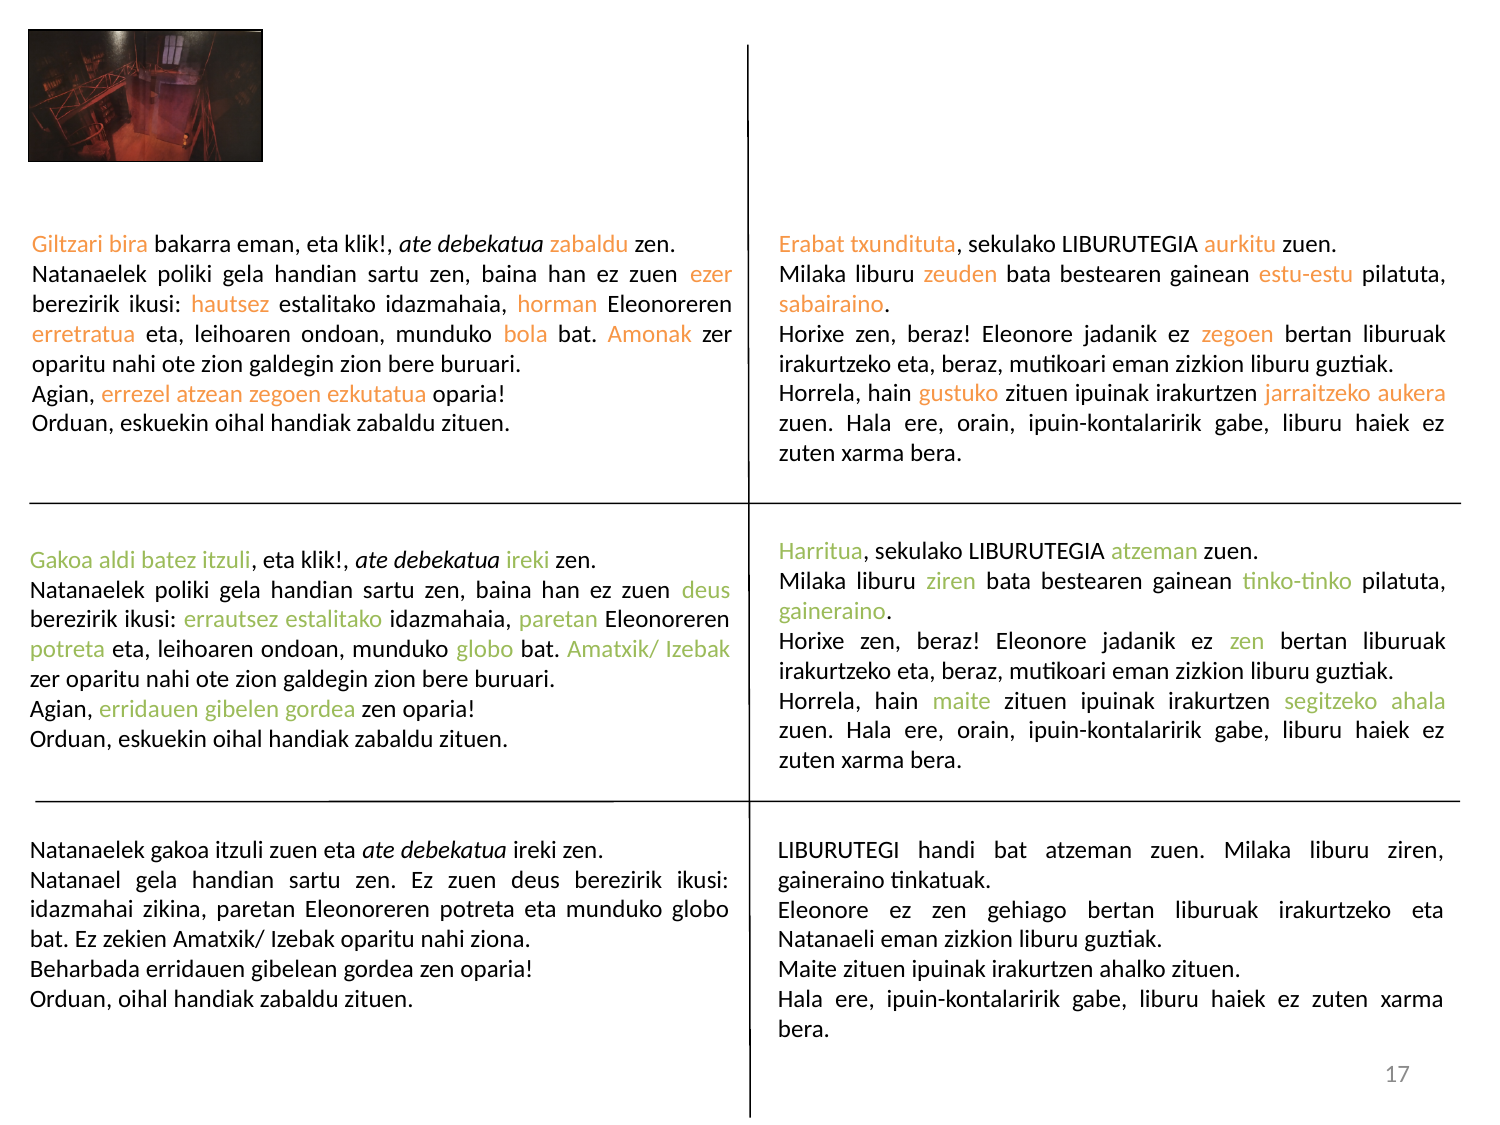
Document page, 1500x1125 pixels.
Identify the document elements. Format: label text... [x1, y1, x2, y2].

text_box Harritua, sekulako LIBURUTEGIA atzeman zuen. Milaka liburu ziren bata bestearen gainean tinko-tinko pilatuta, gaineraino. Horixe zen, beraz! Eleonore jadanik ez zen bertan liburuak irakurtzeko eta, beraz, mutikoari eman zizkion liburu guztiak. Horrela, hain maite zituen ipuinak irakurtzen segitzeko ahala zuen. Hala ere, orain, ipuin-kontalaririk gabe, liburu haiek ez zuten xarma bera. [764, 527, 1462, 782]
slide_number <numéro> [1074, 1051, 1425, 1103]
picture [29, 30, 262, 161]
text_box Giltzari bira bakarra eman, eta klik!, ate debekatua zabaldu zen. Natanaelek poliki gela handian sartu zen, baina han ez zuen ezer berezirik ikusi: hautsez estalitako idazmahaia, horman Eleonoreren erretratua eta, leihoaren ondoan, munduko bola bat. Amonak zer oparitu nahi ote zion galdegin zion bere buruari. Agian, errezel atzean zegoen ezkutatua oparia! Orduan, eskuekin oihal handiak zabaldu zituen. [17, 219, 748, 480]
text_box Gakoa aldi batez itzuli, eta klik!, ate debekatua ireki zen. Natanaelek poliki gela handian sartu zen, baina han ez zuen deus berezirik ikusi: errautsez estalitako idazmahaia, paretan Eleonoreren potreta eta, leihoaren ondoan, munduko globo bat. Amatxik/ Izebak zer oparitu nahi ote zion galdegin zion bere buruari. Agian, erridauen gibelen gordea zen oparia! Orduan, eskuekin oihal handiak zabaldu zituen. [15, 535, 746, 796]
text_box LIBURUTEGI handi bat atzeman zuen. Milaka liburu ziren, gaineraino tinkatuak. Eleonore ez zen gehiago bertan liburuak irakurtzeko eta Natanaeli eman zizkion liburu guztiak. Maite zituen ipuinak irakurtzen ahalko zituen. Hala ere, ipuin-kontalaririk gabe, liburu haiek ez zuten xarma bera. [763, 825, 1461, 1051]
text_box Erabat txundituta, sekulako LIBURUTEGIA aurkitu zuen. Milaka liburu zeuden bata bestearen gainean estu-estu pilatuta, sabairaino. Horixe zen, beraz! Eleonore jadanik ez zegoen bertan liburuak irakurtzeko eta, beraz, mutikoari eman zizkion liburu guztiak. Horrela, hain gustuko zituen ipuinak irakurtzen jarraitzeko aukera zuen. Hala ere, orain, ipuin-kontalaririk gabe, liburu haiek ez zuten xarma bera. [764, 219, 1462, 475]
text_box Natanaelek gakoa itzuli zuen eta ate debekatua ireki zen. Natanael gela handian sartu zen. Ez zuen deus berezirik ikusi: idazmahai zikina, paretan Eleonoreren potreta eta munduko globo bat. Ez zekien Amatxik/ Izebak oparitu nahi ziona. Beharbada erridauen gibelean gordea zen oparia! Orduan, oihal handiak zabaldu zituen. [15, 825, 746, 1056]
